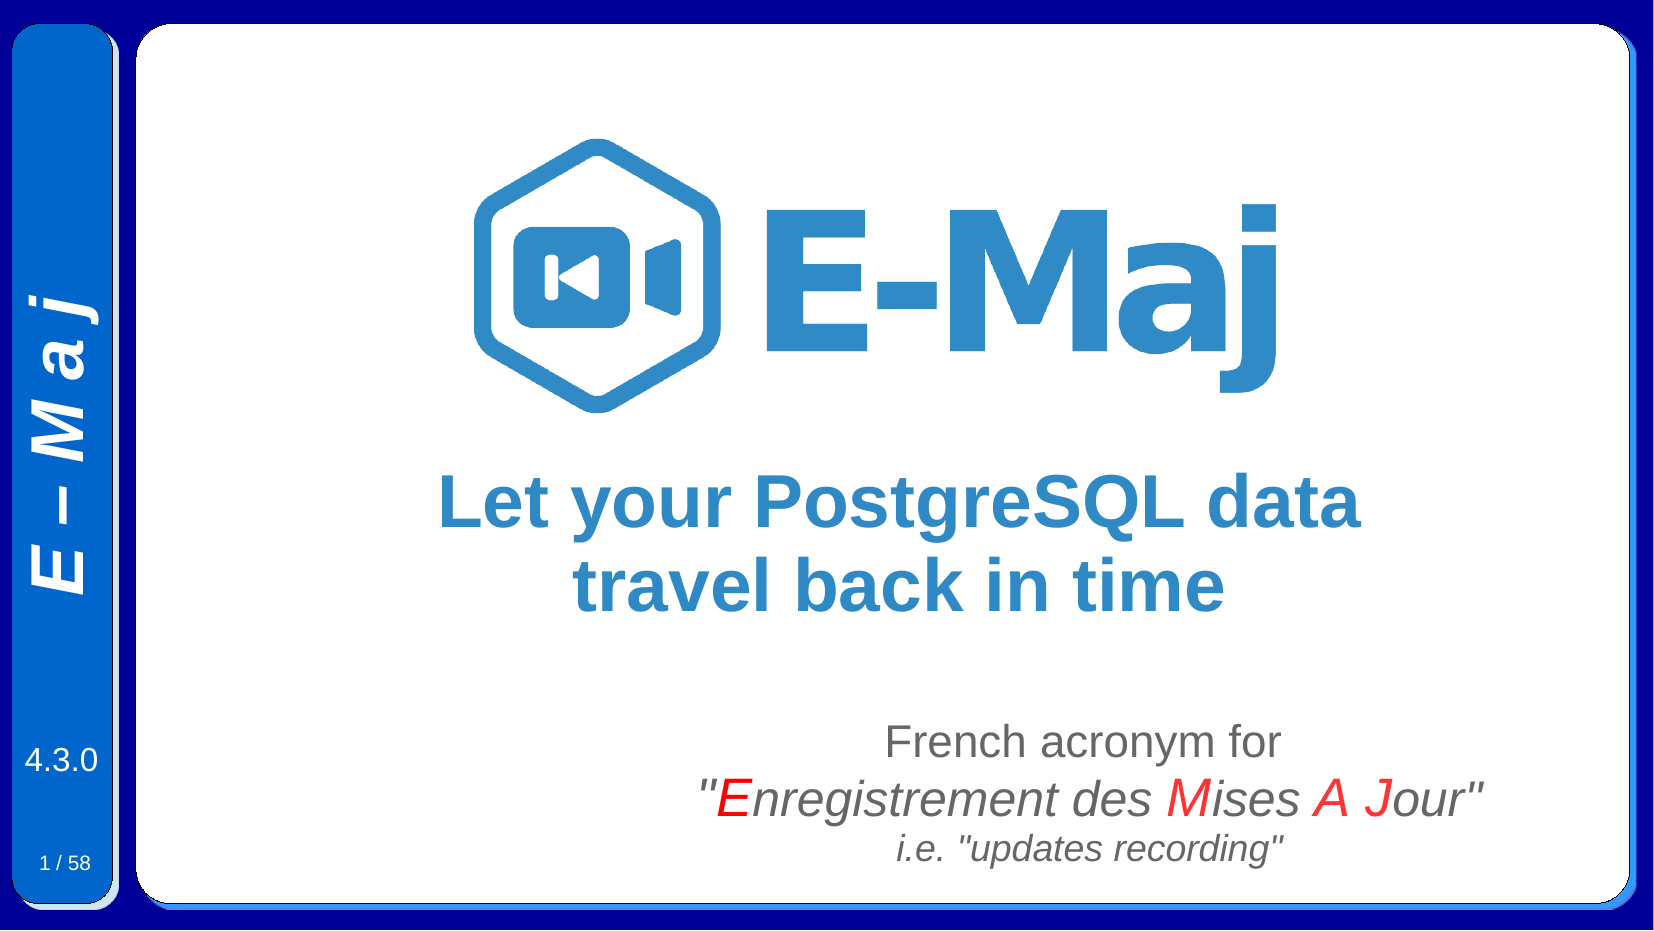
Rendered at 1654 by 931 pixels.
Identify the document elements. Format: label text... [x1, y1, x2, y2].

text_box French acronym for "Enregistrement des Mises A Jour" i.e. "updates recording" [602, 708, 1577, 878]
text_box Let your PostgreSQL data travel back in time [194, 366, 1570, 832]
picture [472, 137, 1276, 366]
